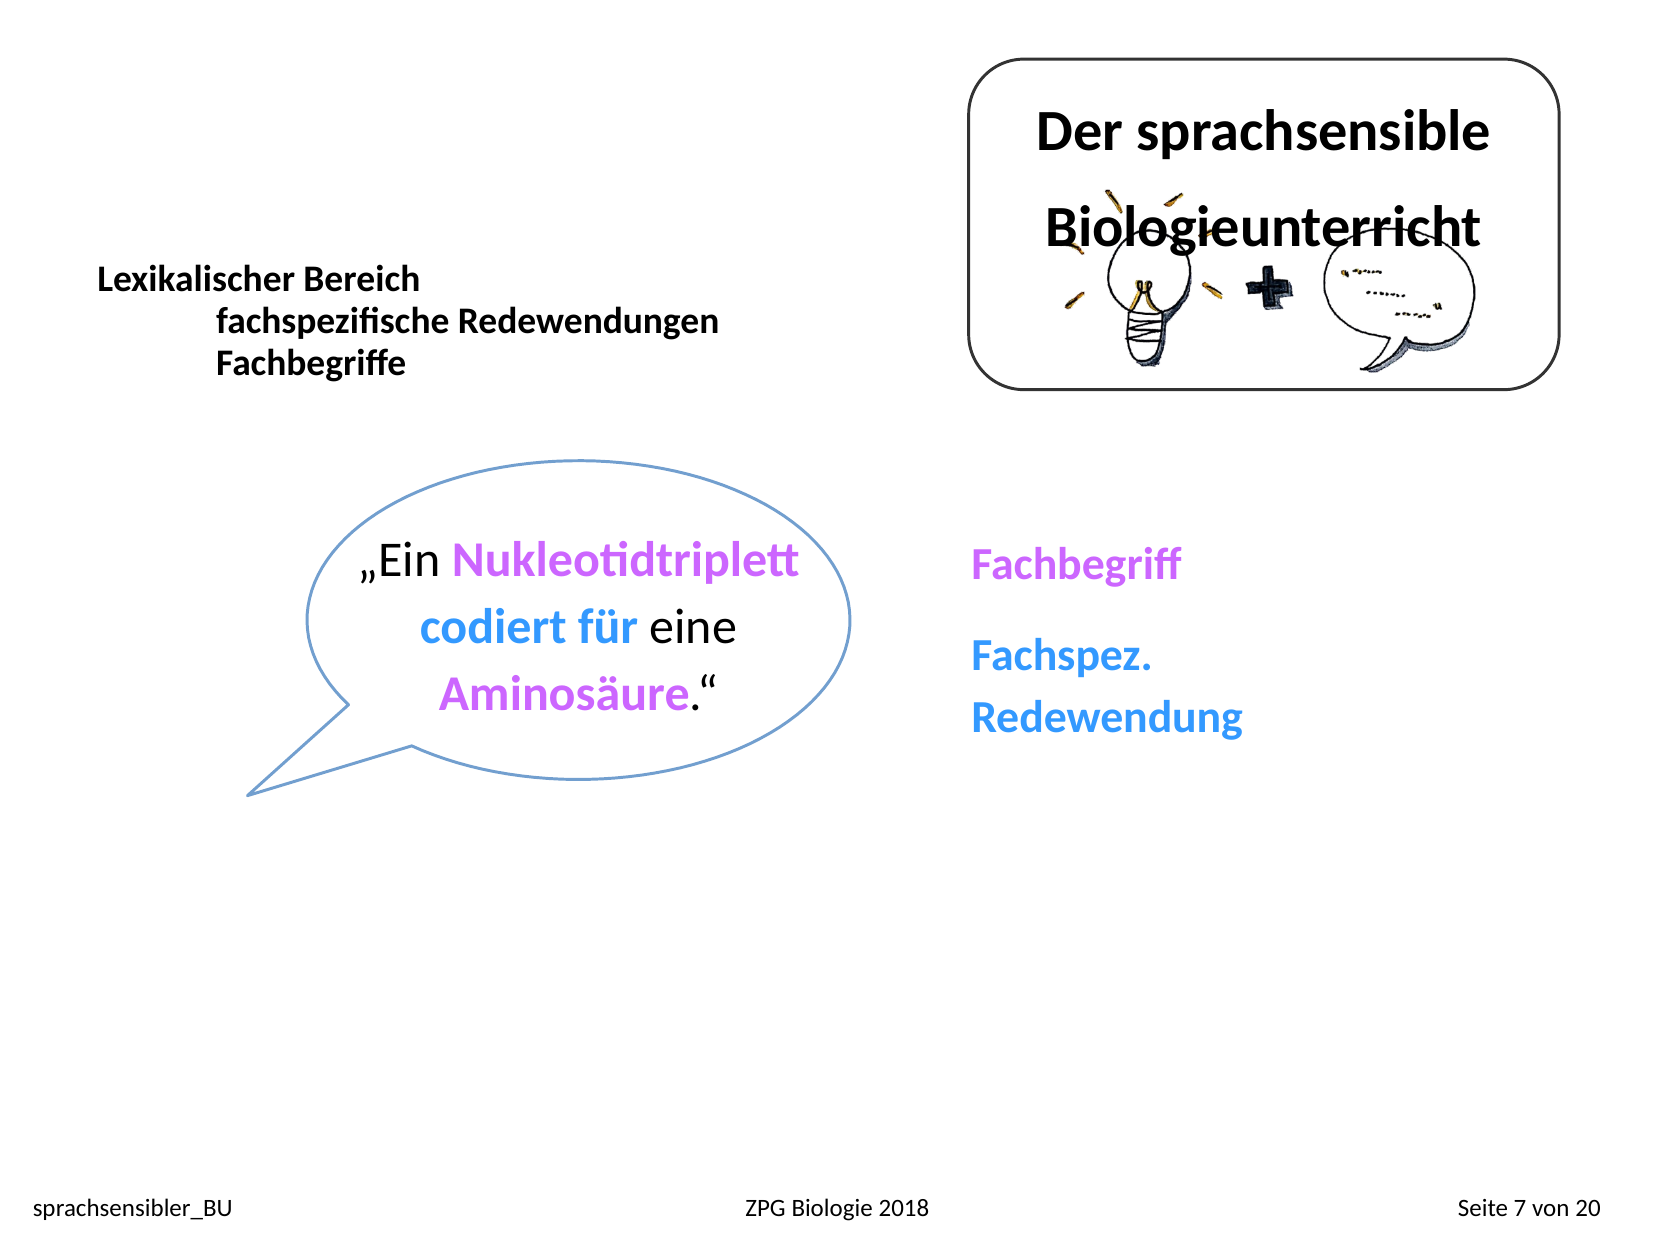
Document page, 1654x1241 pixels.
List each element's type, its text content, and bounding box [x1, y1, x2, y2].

text_box Der sprachsensible Biologieunterricht [968, 59, 1560, 390]
text_box sprachsensibler_BU ZPG Biologie 2018 Seite 7 von 20 [18, 1185, 1637, 1229]
text_box Lexikalischer Bereich fachspezifische Redewendungen Fachbegriffe [82, 247, 898, 393]
text_box Fachbegriff Fachspez. Redewendung [956, 519, 1311, 822]
text_box „Ein Nukleotidtriplett codiert für eine Aminosäure.“ [247, 460, 850, 796]
